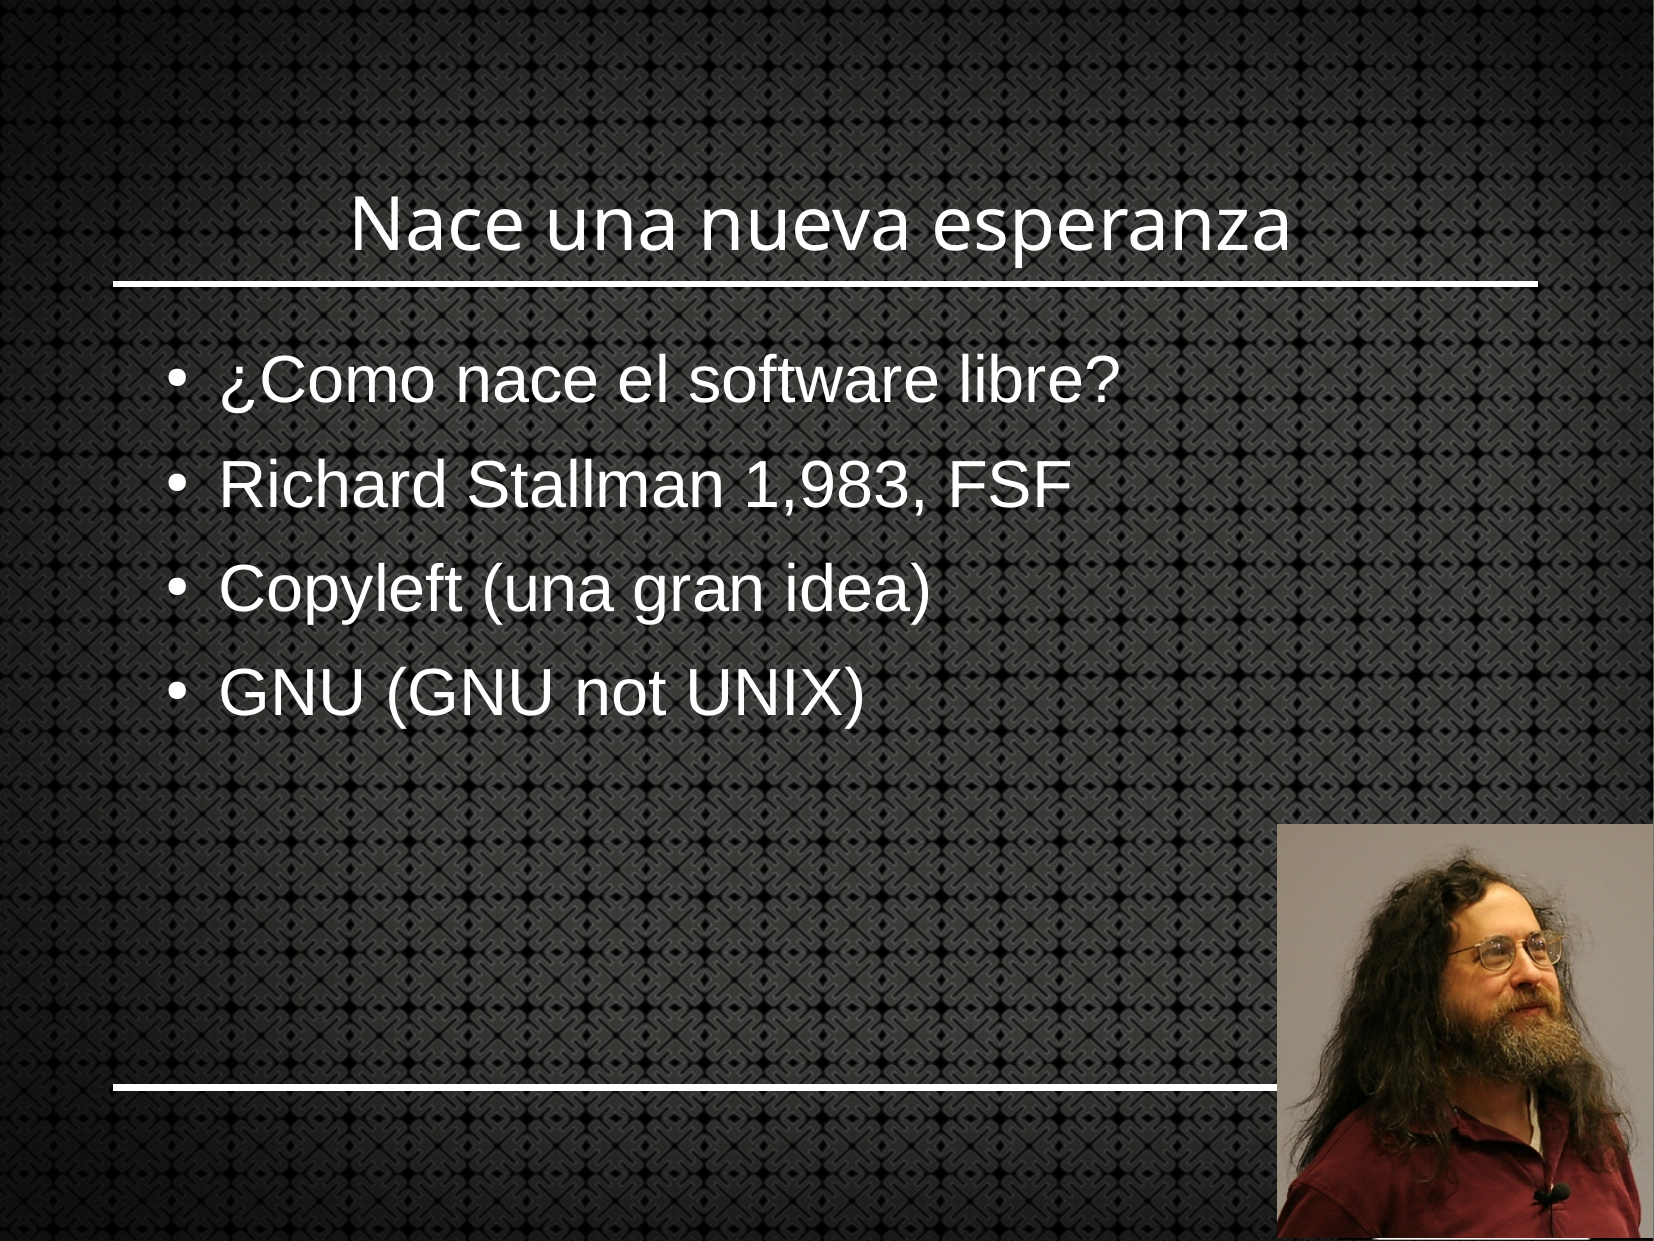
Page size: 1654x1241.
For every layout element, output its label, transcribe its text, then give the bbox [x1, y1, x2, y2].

picture [0, 0, 1654, 1241]
title Nace una nueva esperanza [135, 117, 1506, 325]
list ¿Como nace el software libre? Richard Stallman 1,983, FSF Copyleft (una gran idea) GNU (GNU not UNIX) [147, 342, 1506, 1052]
